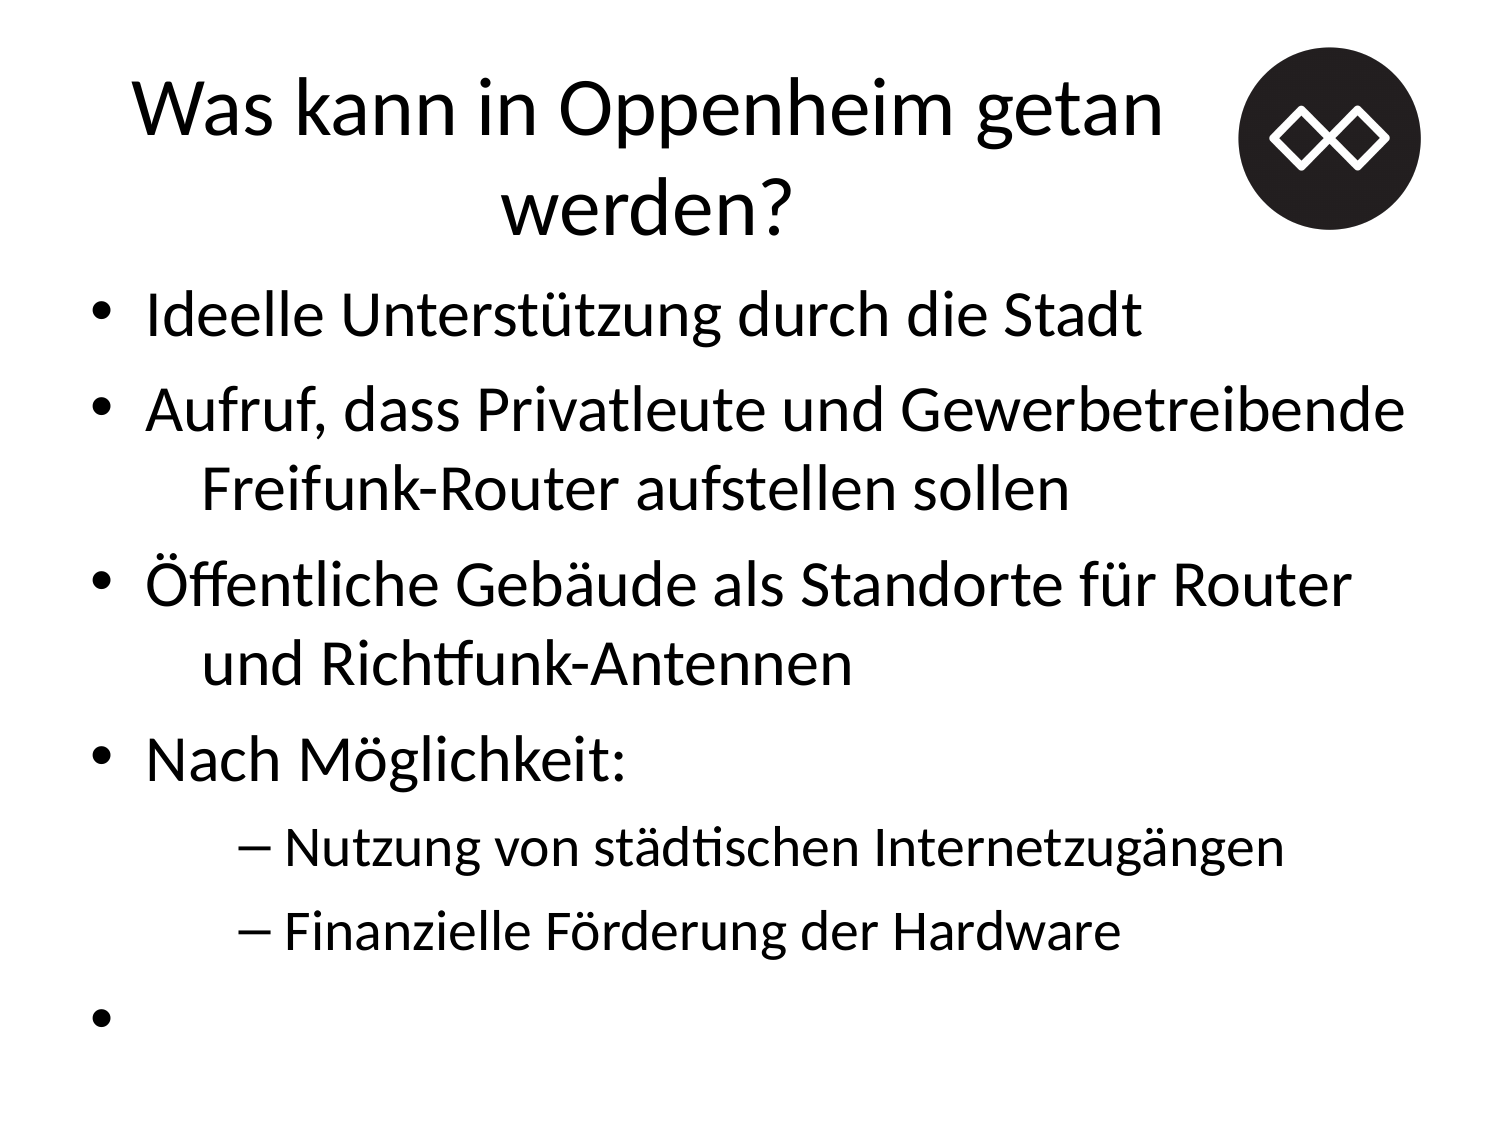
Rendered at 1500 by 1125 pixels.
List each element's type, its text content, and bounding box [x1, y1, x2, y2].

list Ideelle Unterstützung durch die Stadt Aufruf, dass Privatleute und Gewerbetreibende Freifunk-Router aufstellen sollen Öffentliche Gebäude als Standorte für Router und Richtfunk-Antennen Nach Möglichkeit: Nutzung von städtischen Internetzugängen Finanzielle Förderung der Hardware [75, 262, 1426, 1005]
title Was kann in Oppenheim getan werden? [75, 45, 1223, 233]
